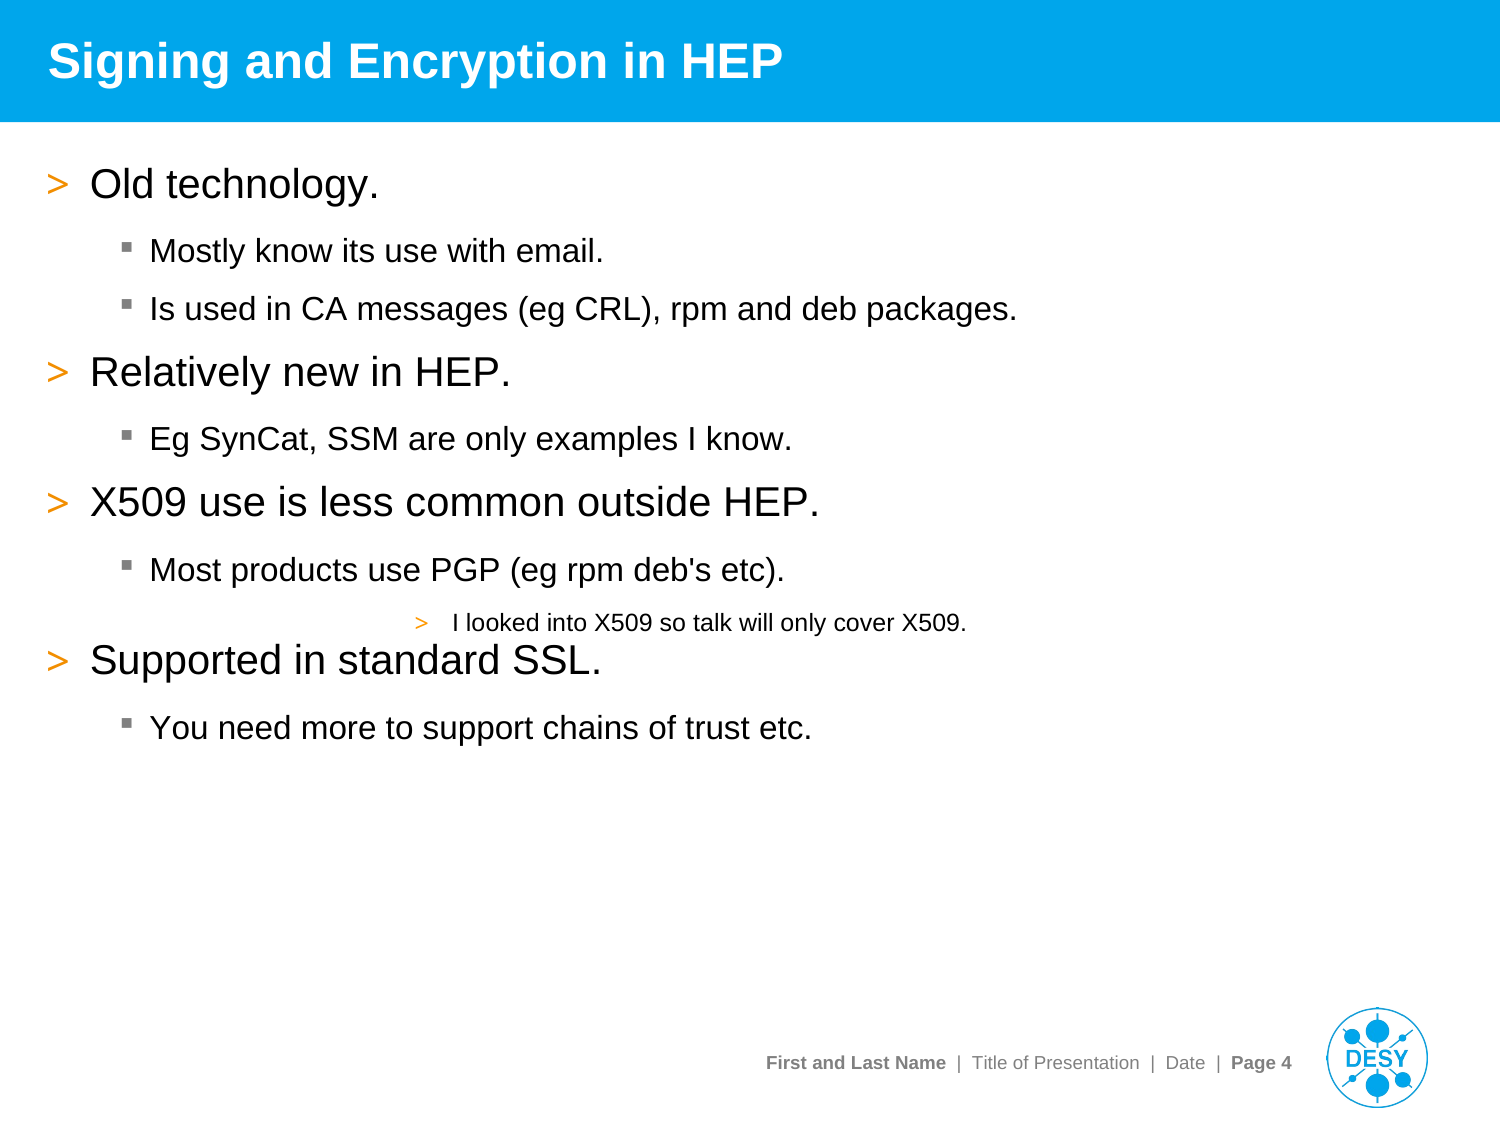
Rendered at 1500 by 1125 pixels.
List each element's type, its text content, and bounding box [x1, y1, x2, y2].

title Signing and Encryption in HEP [47, 24, 1446, 99]
picture [1326, 1007, 1428, 1108]
list Old technology. Mostly know its use with email. Is used in CA messages (eg CRL), rpm and deb packages. Relatively new in HEP. Eg SynCat, SSM are only examples I know. X509 use is less common outside HEP. Most products use PGP (eg rpm deb's etc). I looked into X509 so talk will only cover X509. Supported in standard SSL. You need more to support chains of trust etc. [46, 160, 1444, 889]
